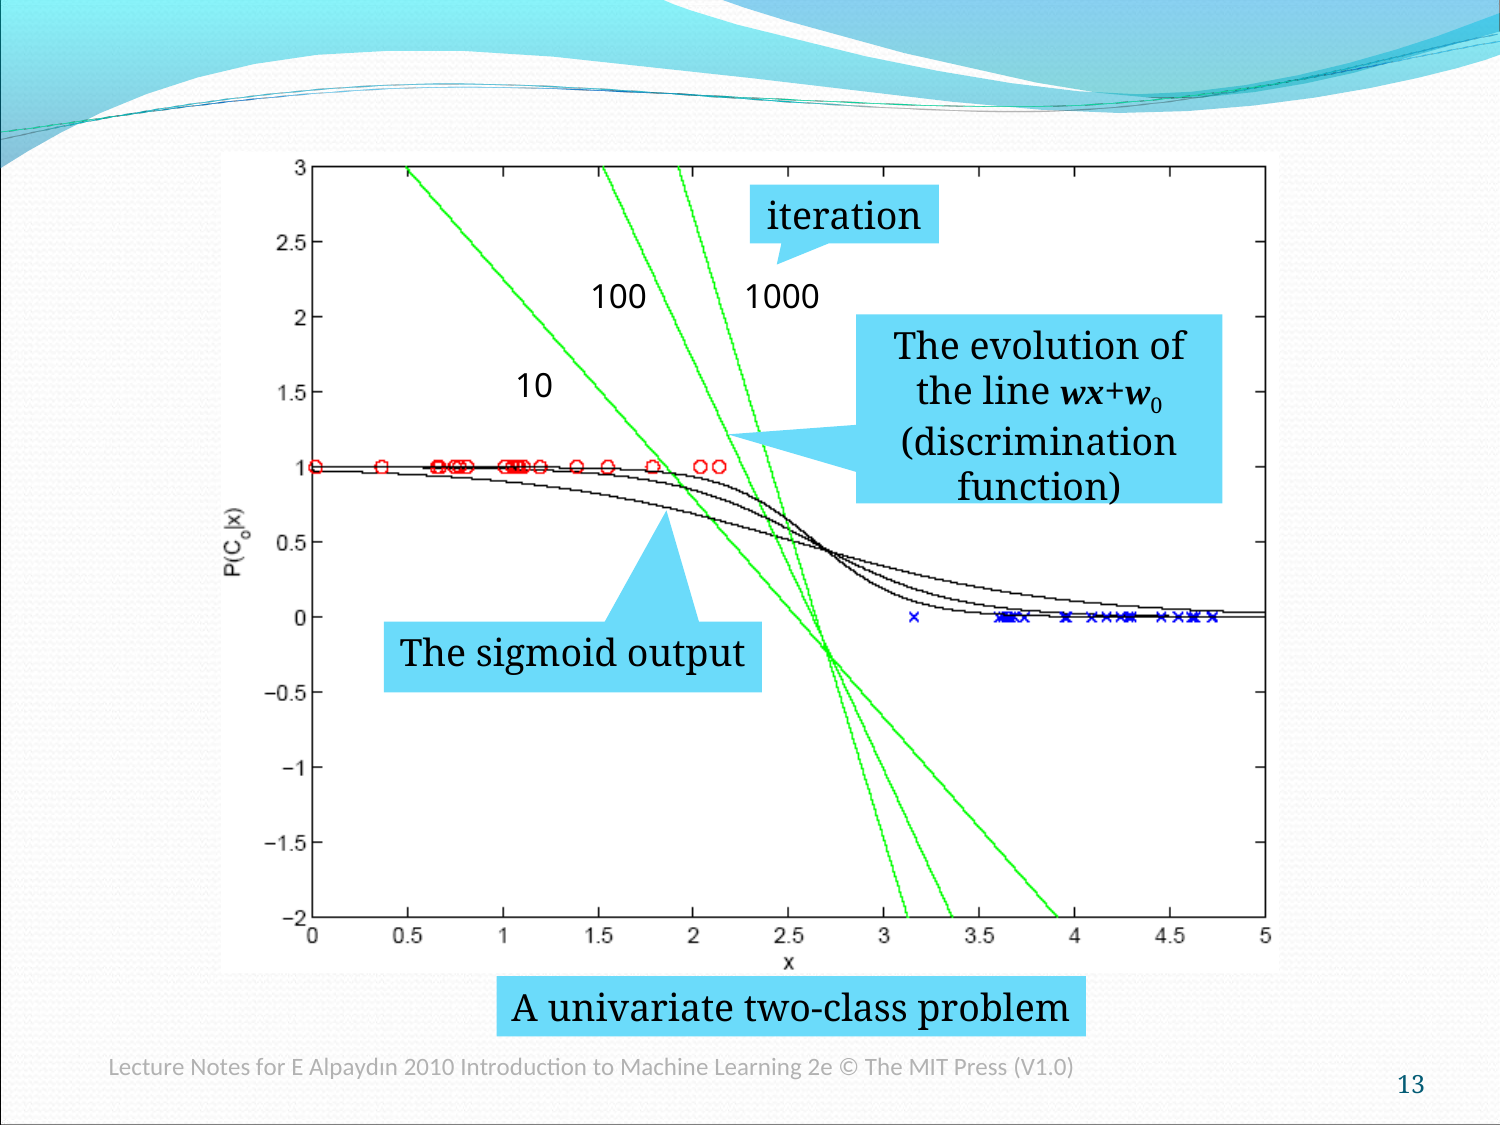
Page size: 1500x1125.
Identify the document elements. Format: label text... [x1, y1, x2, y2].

text_box Lecture Notes for E Alpaydın 2010 Introduction to Machine Learning 2e © The MIT Press (V1.0) [93, 1042, 1254, 1103]
text_box 1000 [729, 267, 835, 323]
text_box 100 [575, 267, 662, 323]
text_box The evolution of the line wx+w0 (discrimination function) [727, 314, 1223, 504]
text_box A univariate two-class problem [496, 976, 1086, 1037]
text_box <number> [1299, 1042, 1426, 1103]
text_box 10 [500, 356, 569, 413]
picture [0, 0, 1500, 1125]
text_box The sigmoid output [383, 510, 762, 693]
text_box iteration [749, 184, 939, 265]
